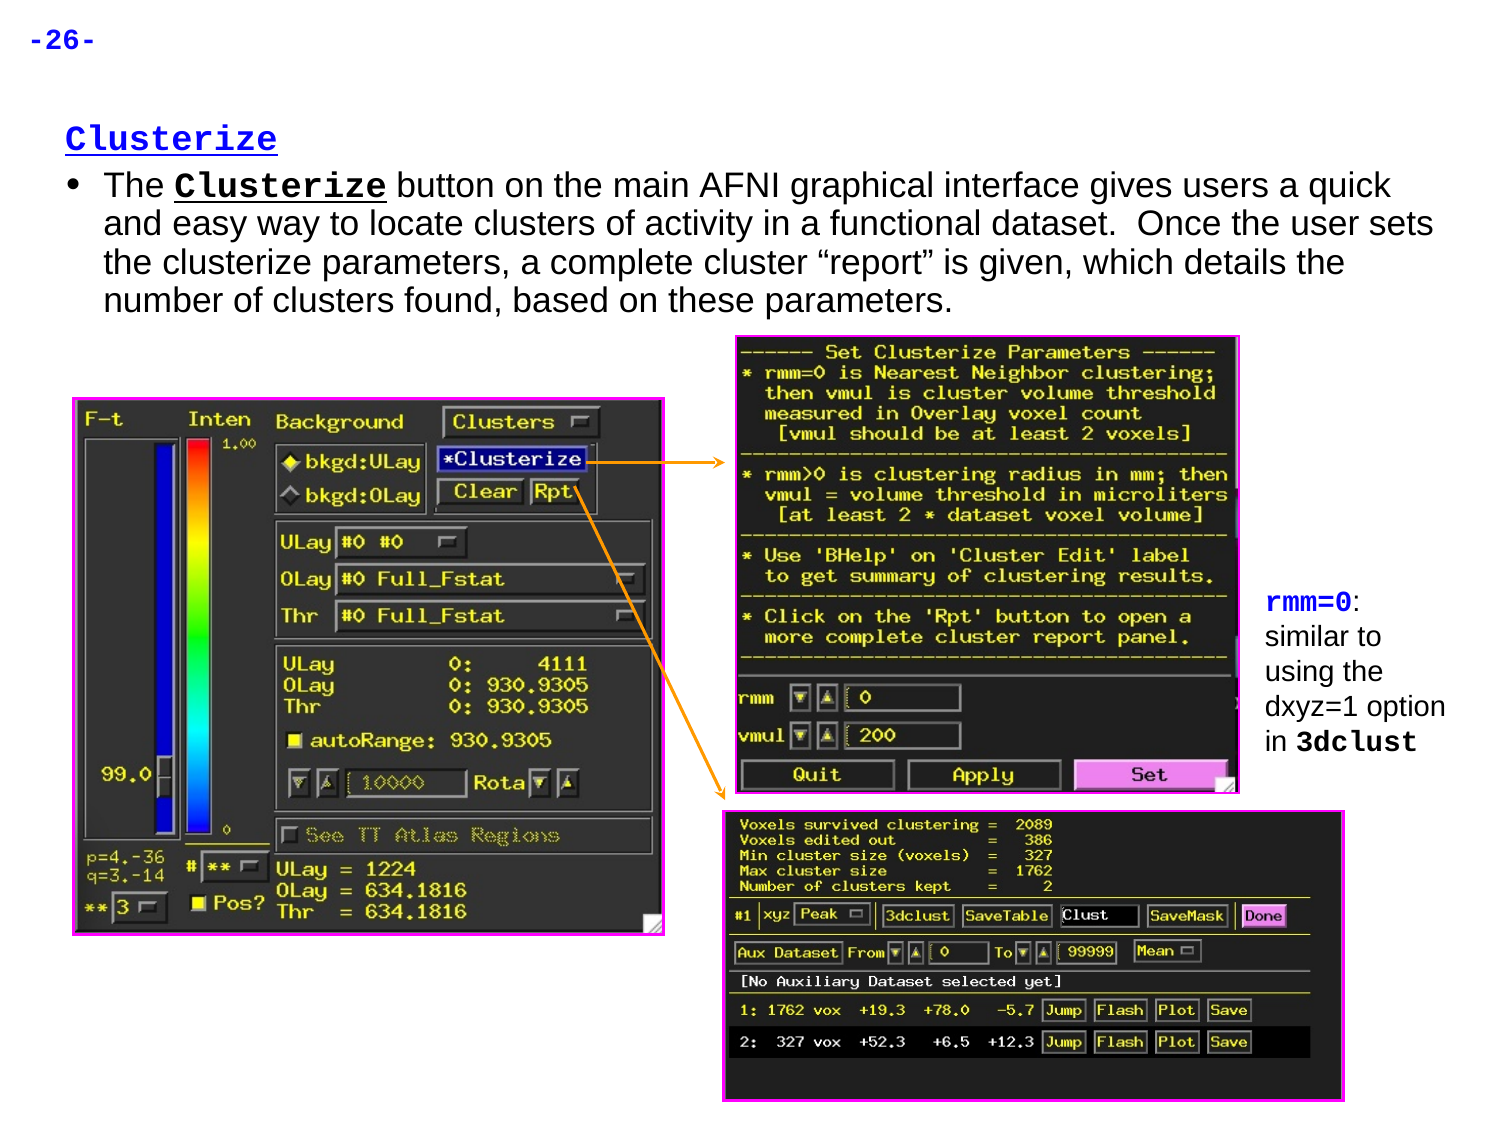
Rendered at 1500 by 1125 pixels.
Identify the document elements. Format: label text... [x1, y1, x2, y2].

picture [725, 812, 1342, 1100]
list Clusterize The Clusterize button on the main AFNI graphical interface gives users a quick and easy way to locate clusters of activity in a functional dataset. Once the user sets the clusterize parameters, a complete cluster “report” is given, which details the number of clusters found, based on these parameters. [50, 112, 1450, 400]
picture [737, 337, 1238, 792]
text_box rmm=0: similar to using the dxyz=1 option in 3dclust [1250, 574, 1463, 766]
picture [75, 399, 663, 934]
